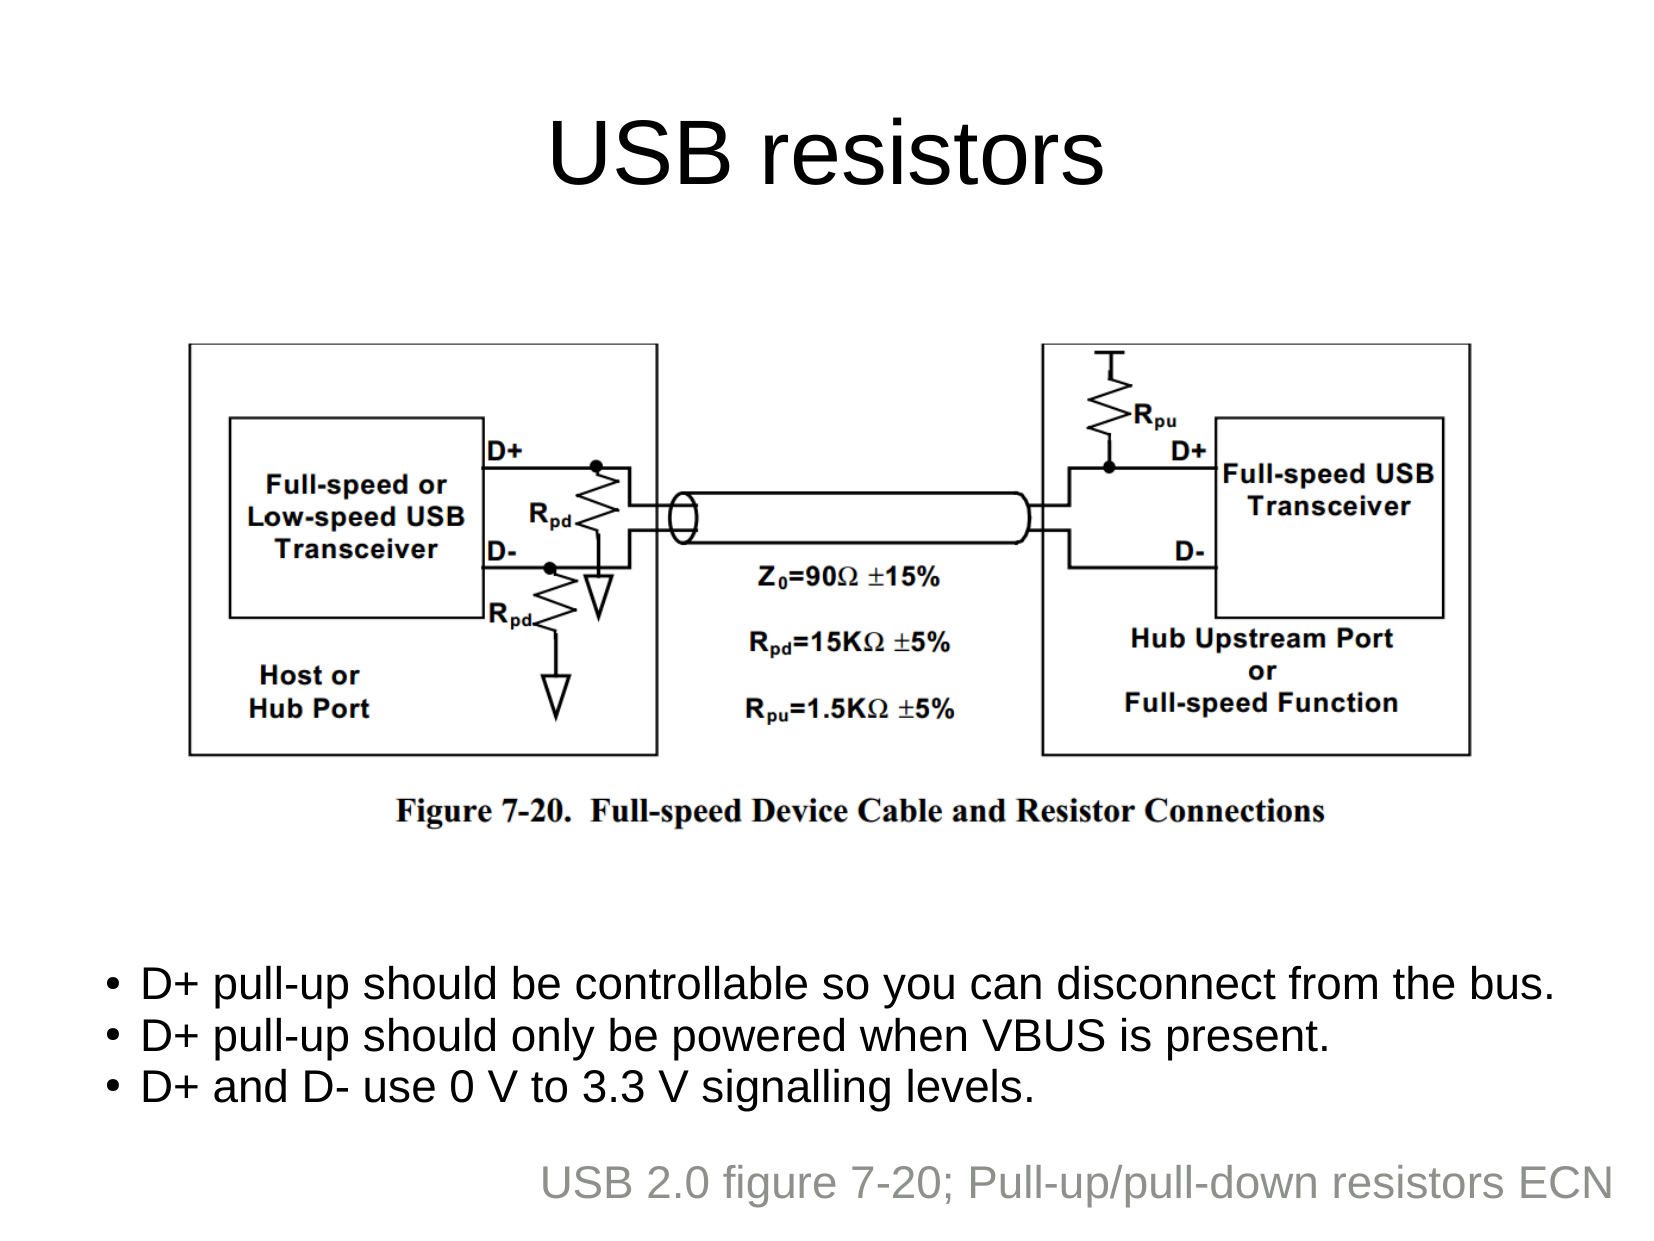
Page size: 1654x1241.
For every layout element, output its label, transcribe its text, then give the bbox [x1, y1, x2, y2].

text_box D+ pull-up should be controllable so you can disconnect from the bus. D+ pull-up should only be powered when VBUS is present. D+ and D- use 0 V to 3.3 V signalling levels. [90, 951, 1591, 1120]
text_box USB 2.0 figure 7-20; Pull-up/pull-down resistors ECN [525, 1149, 1636, 1231]
picture [135, 321, 1517, 856]
title USB resistors [82, 49, 1571, 257]
